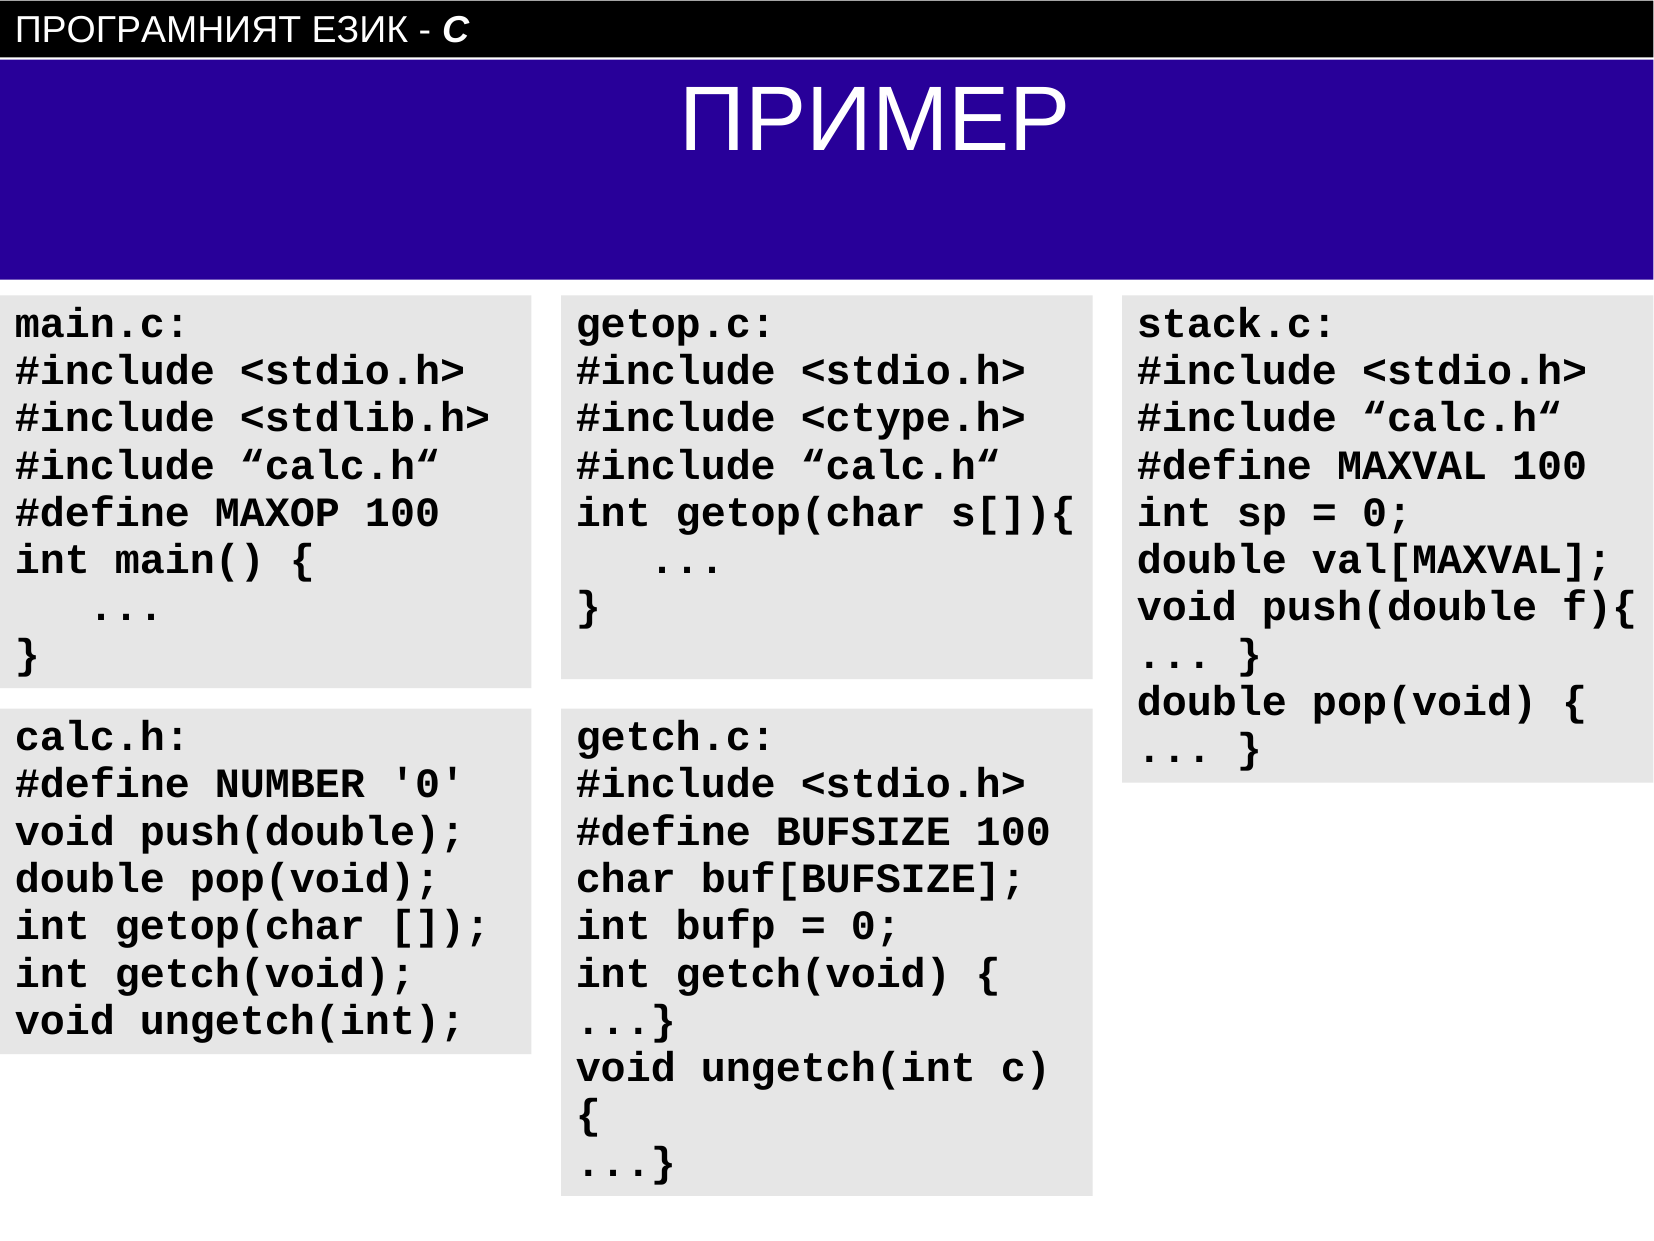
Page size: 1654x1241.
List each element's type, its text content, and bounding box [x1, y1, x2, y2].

text_box calc.h: #define NUMBER '0' void push(double); double pop(void); int getop(char []); int getch(void); void ungetch(int); [0, 708, 532, 1055]
text_box stack.c: #include <stdio.h> #include “calc.h“ #define MAXVAL 100 int sp = 0; double val[MAXVAL]; void push(double f){ ... } double pop(void) { ... } [1122, 295, 1654, 783]
text_box getch.c: #include <stdio.h> #define BUFSIZE 100 char buf[BUFSIZE]; int bufp = 0; int getch(void) { ...} void ungetch(int c) { ...} [561, 708, 1093, 1196]
text_box main.c: #include <stdio.h> #include <stdlib.h> #include “calc.h“ #define MAXOP 100 int main() { ... } [0, 295, 532, 689]
text_box getop.c: #include <stdio.h> #include <ctype.h> #include “calc.h“ int getop(char s[]){ ... } [561, 295, 1093, 680]
text_box ПРИМЕР [0, 59, 1654, 280]
text_box ПРОГРАМНИЯT ЕЗИК - С [0, 0, 1654, 58]
